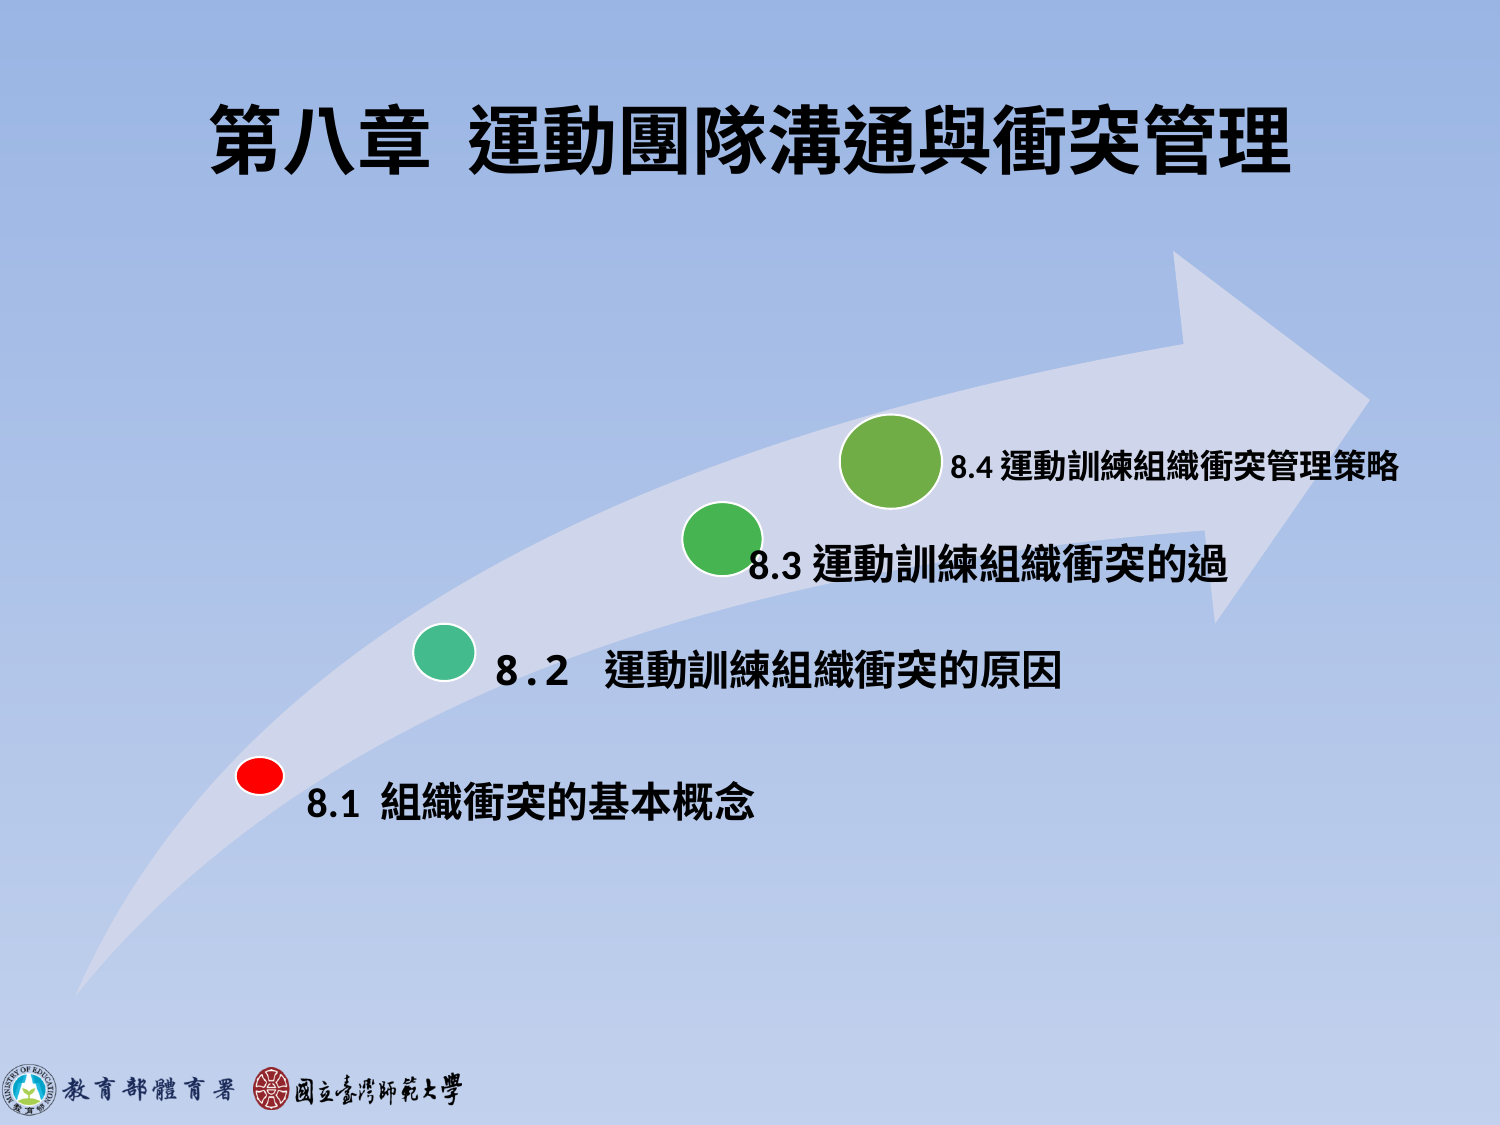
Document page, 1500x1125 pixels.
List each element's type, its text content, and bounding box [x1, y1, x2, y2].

title 第八章 運動團隊溝通與衝突管理 [75, 45, 1426, 233]
text_box 8.1 組織衝突的基本概念 [283, 781, 860, 898]
text_box 8.2 運動訓練組織衝突的原因 [463, 649, 1124, 758]
text_box [75, 250, 1371, 997]
text_box 8.3運動訓練組織衝突的過 [709, 543, 1340, 634]
text_box 8.4運動訓練組織衝突管理策略 [890, 436, 1426, 510]
